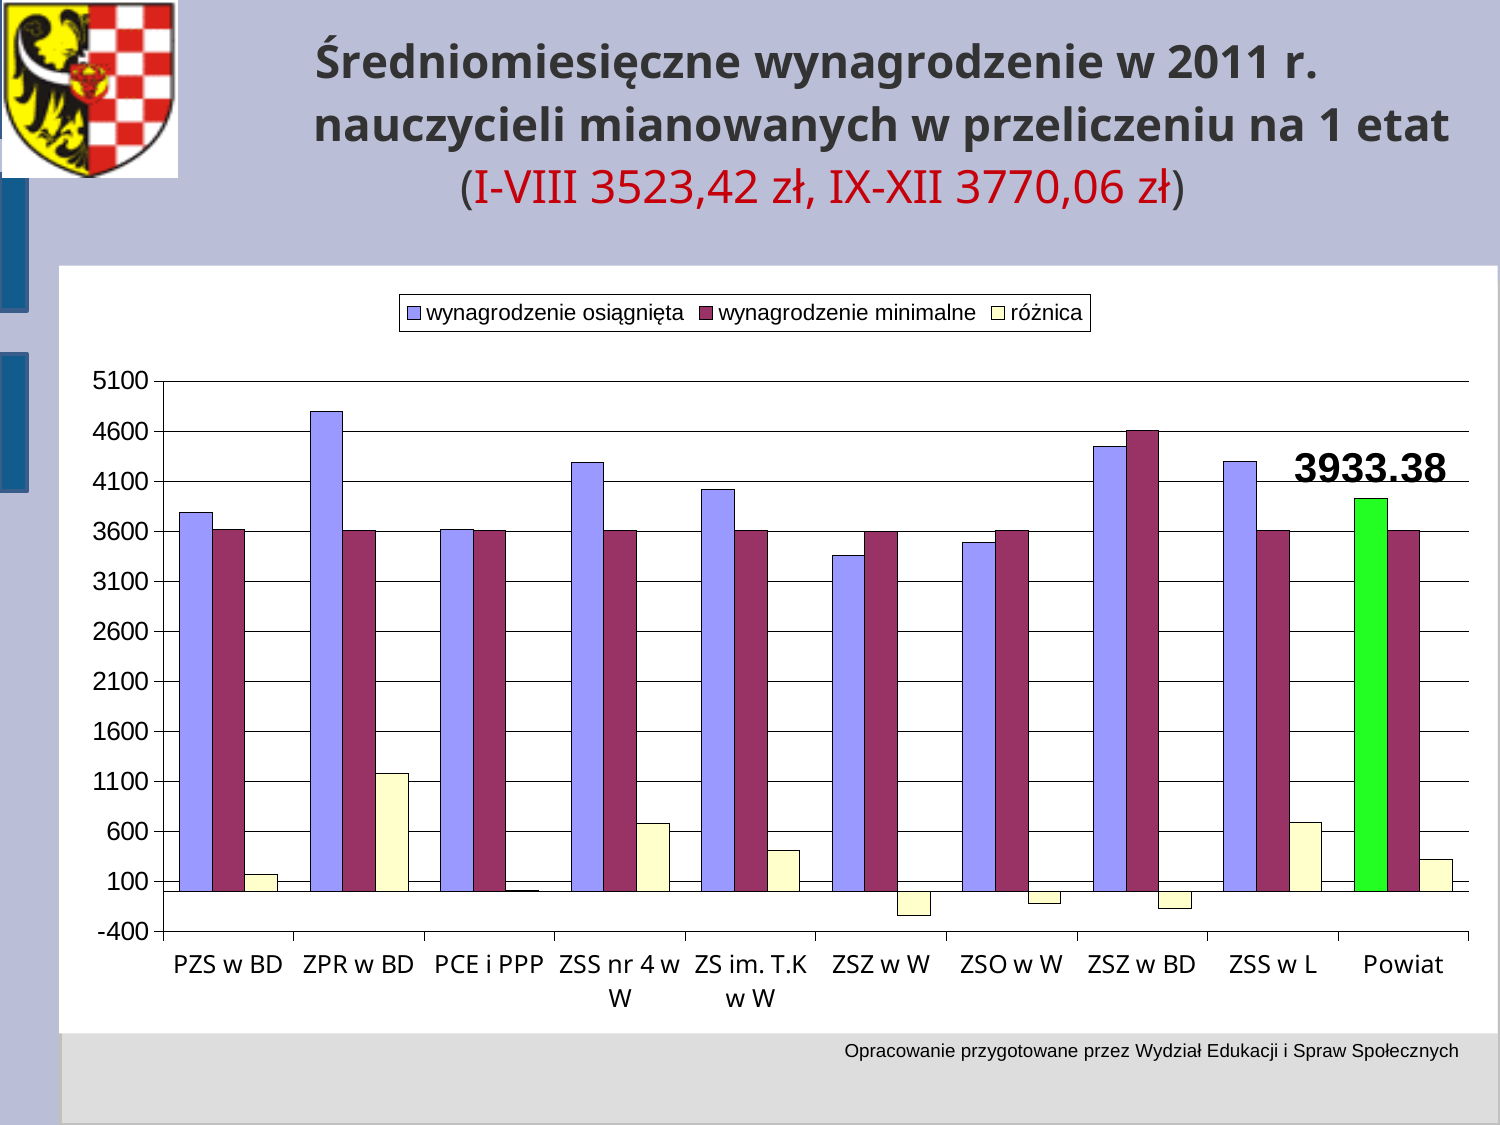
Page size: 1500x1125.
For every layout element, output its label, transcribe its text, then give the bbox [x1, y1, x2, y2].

title Średniomiesięczne wynagrodzenie w 2011 r. nauczycieli mianowanych w przeliczeniu na 1 etat (I-VIII 3523,42 zł, IX-XII 3770,06 zł) [147, 29, 1498, 218]
picture [2, 0, 178, 178]
text_box Opracowanie przygotowane przez Wydział Edukacji i Spraw Społecznych [826, 1033, 1477, 1105]
chart [59, 265, 1498, 1034]
